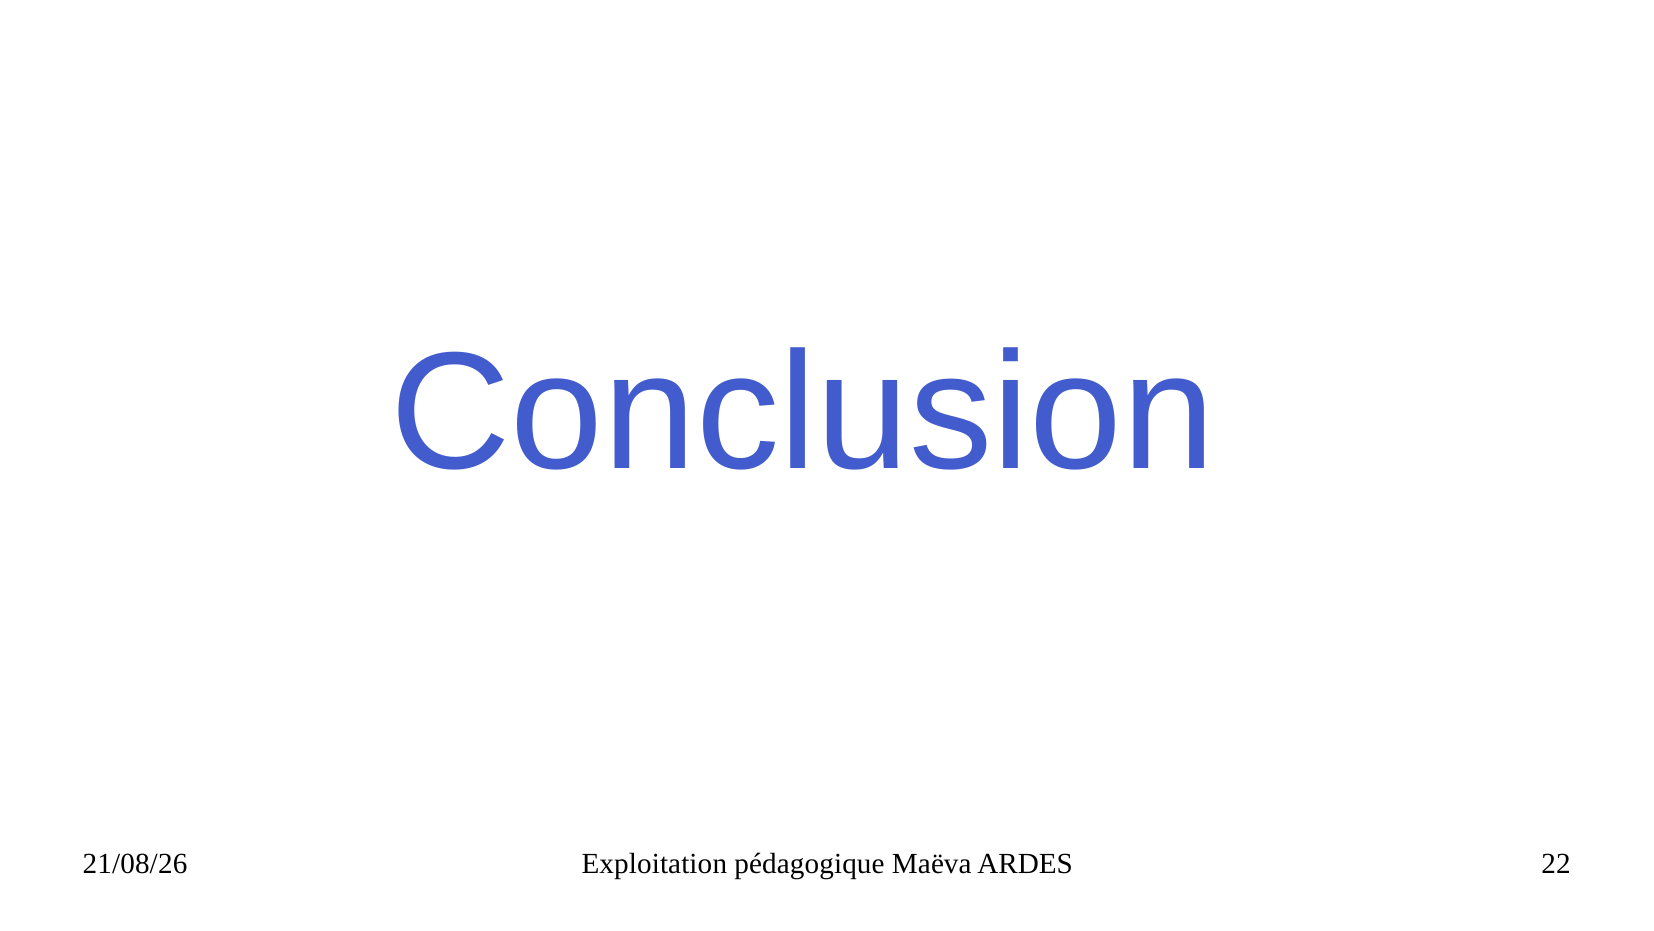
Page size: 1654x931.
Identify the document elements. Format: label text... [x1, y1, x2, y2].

title Conclusion [59, 224, 1548, 597]
